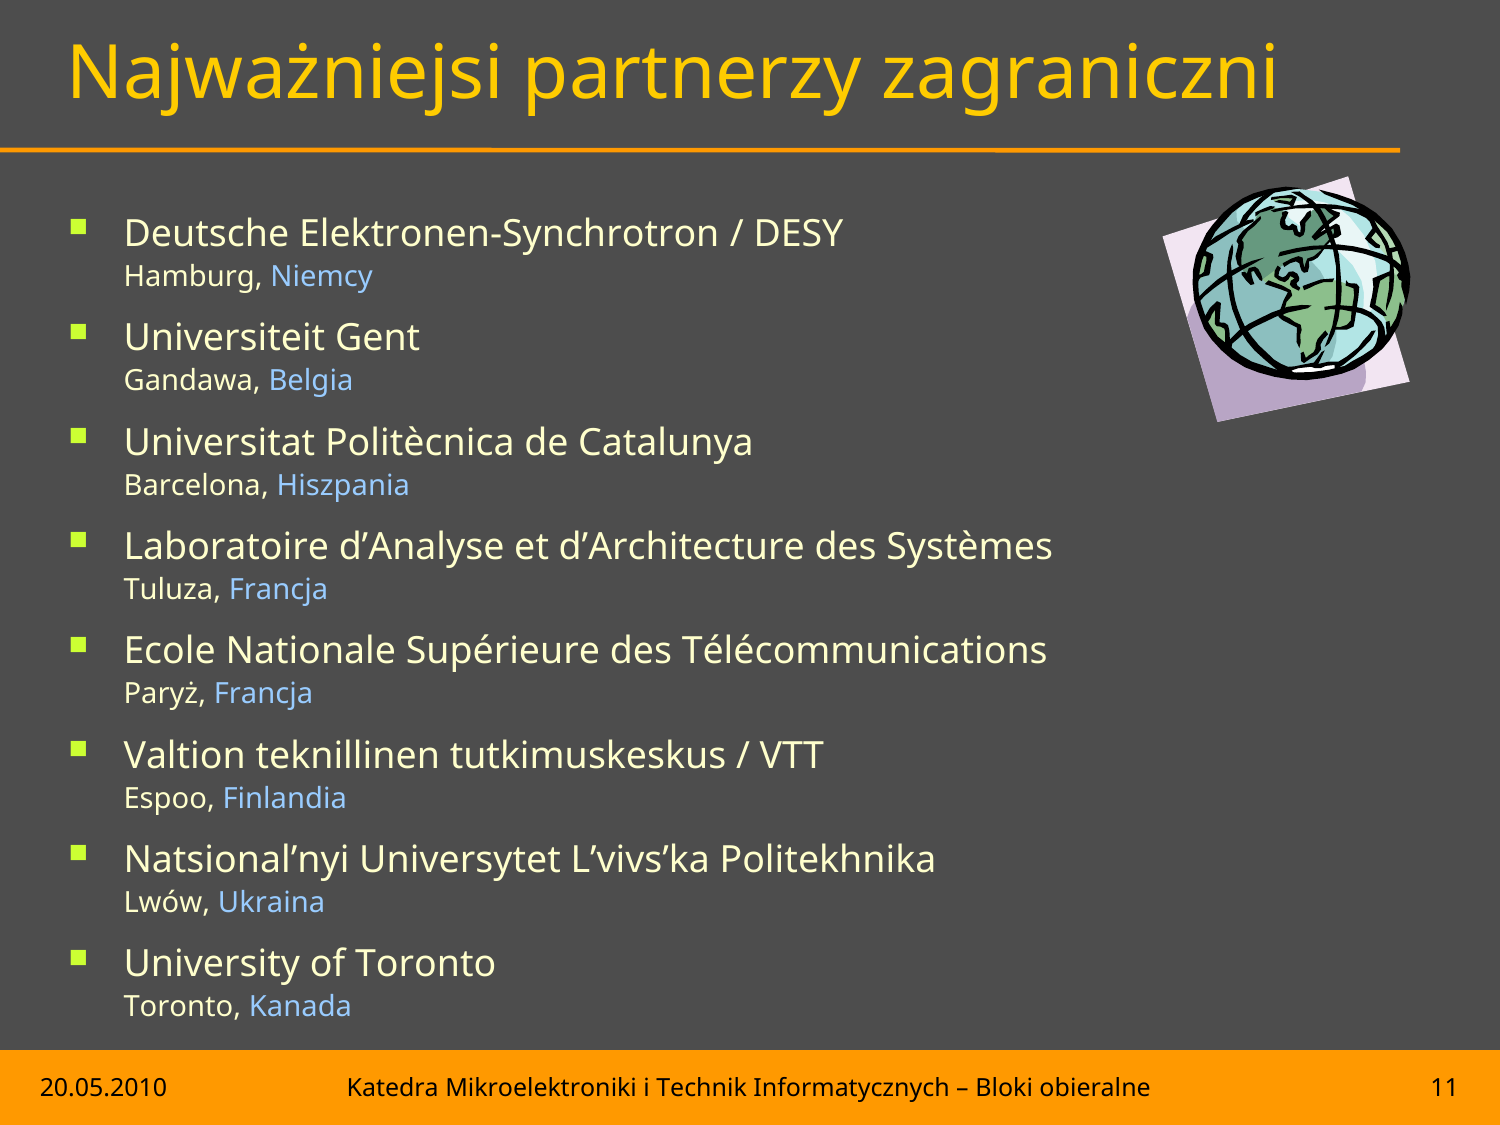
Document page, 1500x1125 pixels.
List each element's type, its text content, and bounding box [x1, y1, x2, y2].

title Najważniejsi partnerzy zagraniczni [52, 12, 1469, 127]
picture [1162, 174, 1413, 424]
list Deutsche Elektronen-Synchrotron / DESY Hamburg, Niemcy Universiteit Gent Gandawa, Belgia Universitat Politècnica de Catalunya Barcelona, Hiszpania Laboratoire d’Analyse et d’Architecture des Systèmes Tuluza, Francja Ecole Nationale Supérieure des Télécommunications Paryż, Francja Valtion teknillinen tutkimuskeskus / VTT Espoo, Finlandia Natsional’nyi Universytet L’vivs’ka Politekhnika Lwów, Ukraina University of Toronto Toronto, Kanada [53, 200, 1401, 1026]
